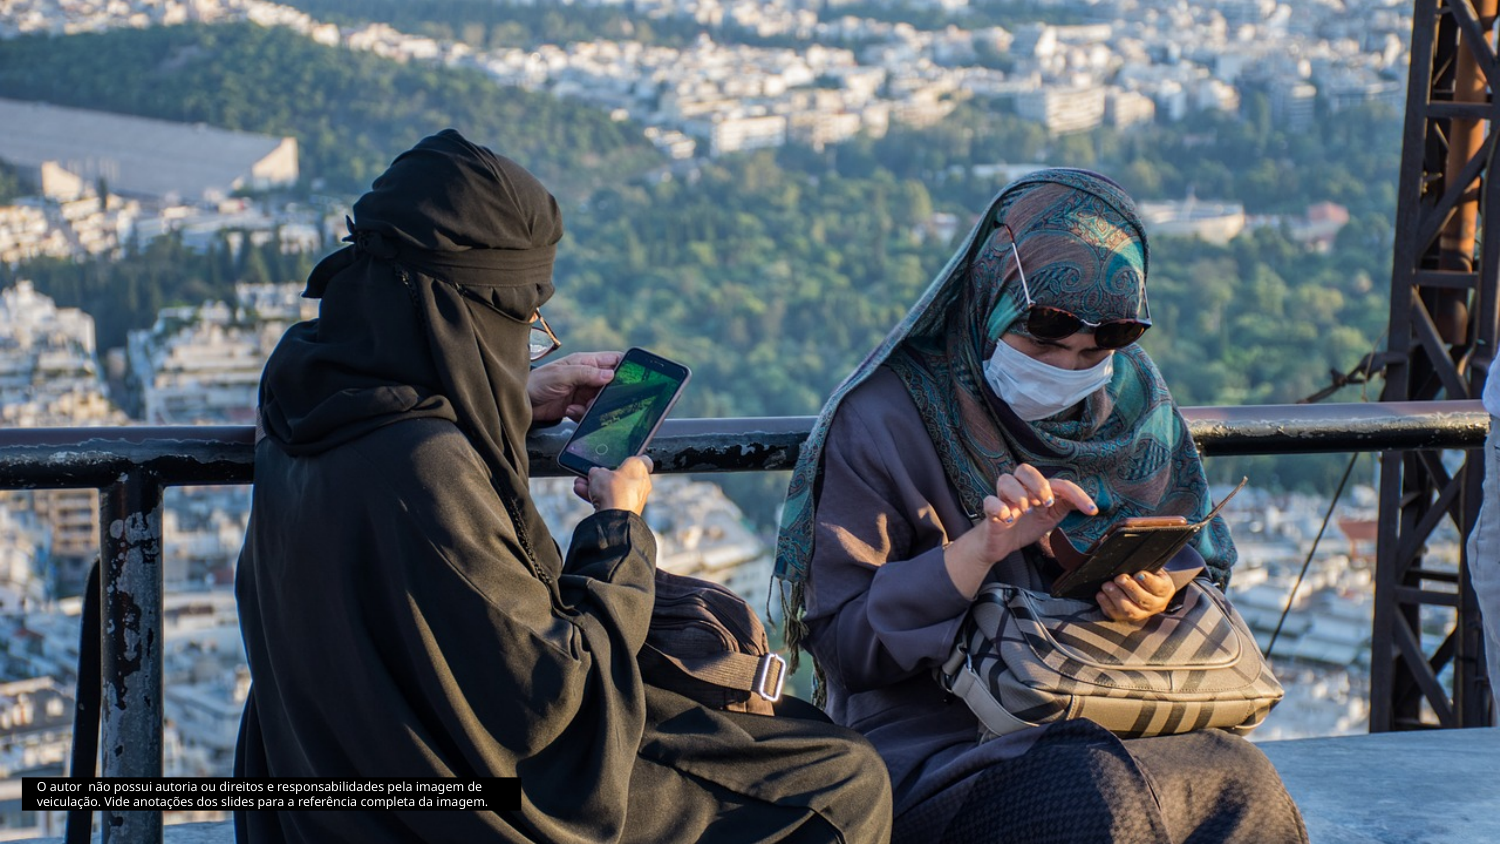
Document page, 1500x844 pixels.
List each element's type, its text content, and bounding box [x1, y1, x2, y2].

picture [0, 0, 1500, 844]
text_box O autor não possui autoria ou direitos e responsabilidades pela imagem de veiculação. Vide anotações dos slides para a referência completa da imagem. [21, 777, 522, 811]
